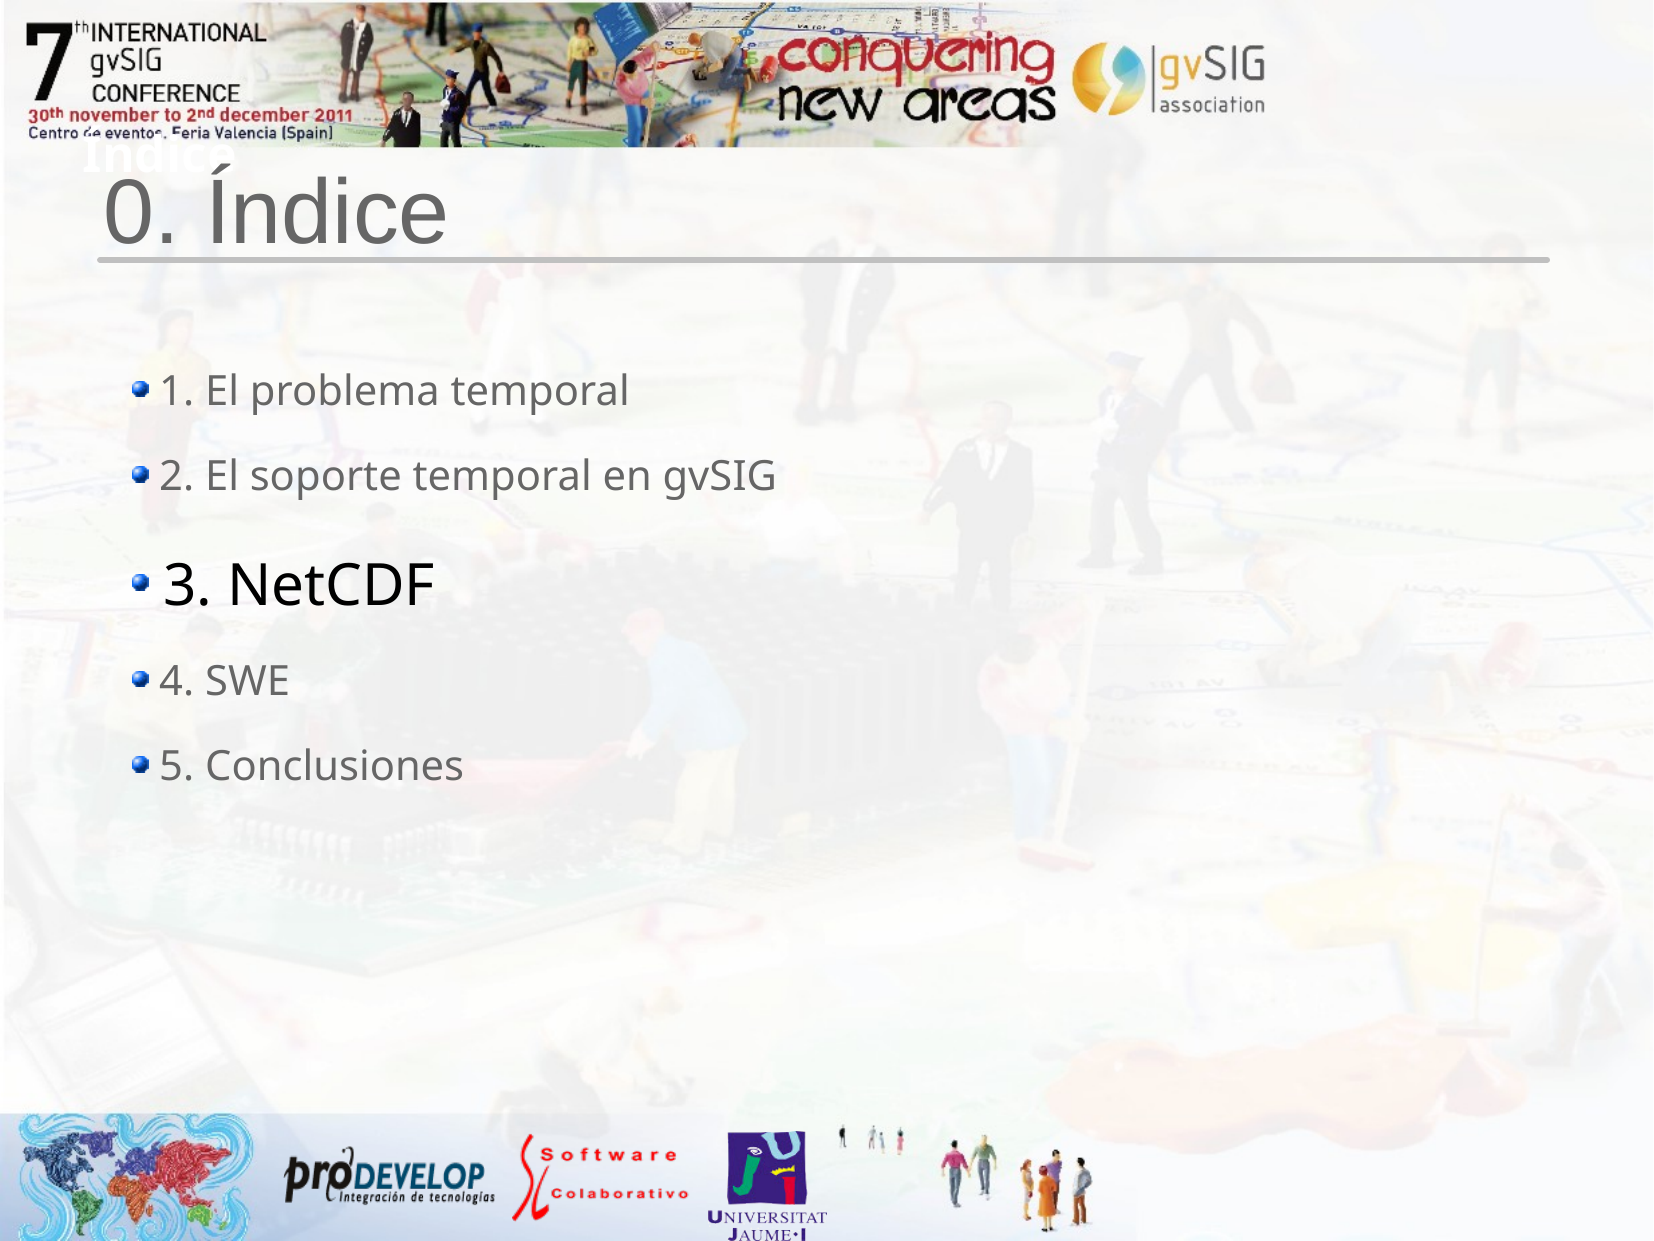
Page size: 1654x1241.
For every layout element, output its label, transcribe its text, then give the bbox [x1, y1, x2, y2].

list [82, 290, 1571, 1109]
title Índice [82, 49, 1571, 257]
picture [0, 0, 1654, 1241]
text_box 0. Índice [88, 153, 466, 271]
